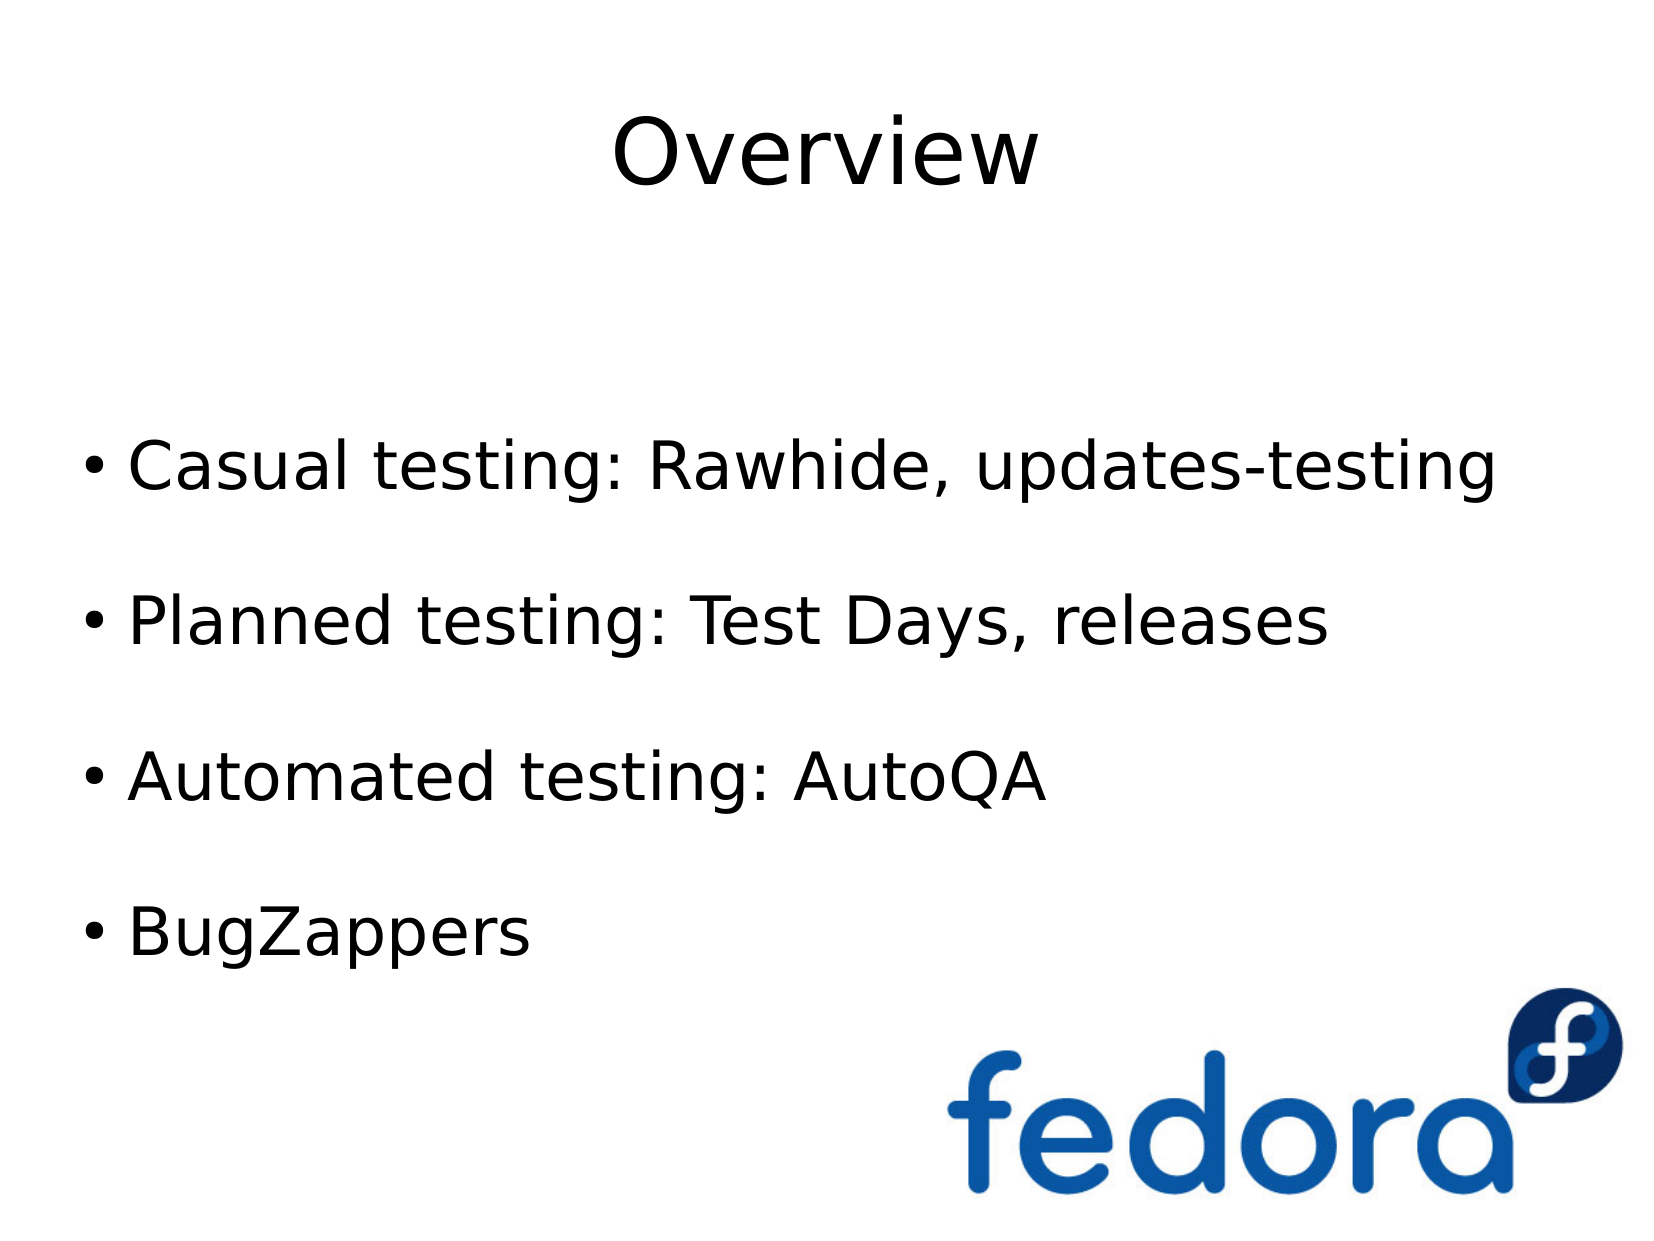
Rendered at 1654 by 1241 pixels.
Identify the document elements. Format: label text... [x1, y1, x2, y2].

picture [925, 967, 1638, 1223]
subtitle Casual testing: Rawhide, updates-testing Planned testing: Test Days, releases Automated testing: AutoQA BugZappers [82, 290, 1571, 1109]
title Overview [82, 49, 1571, 257]
